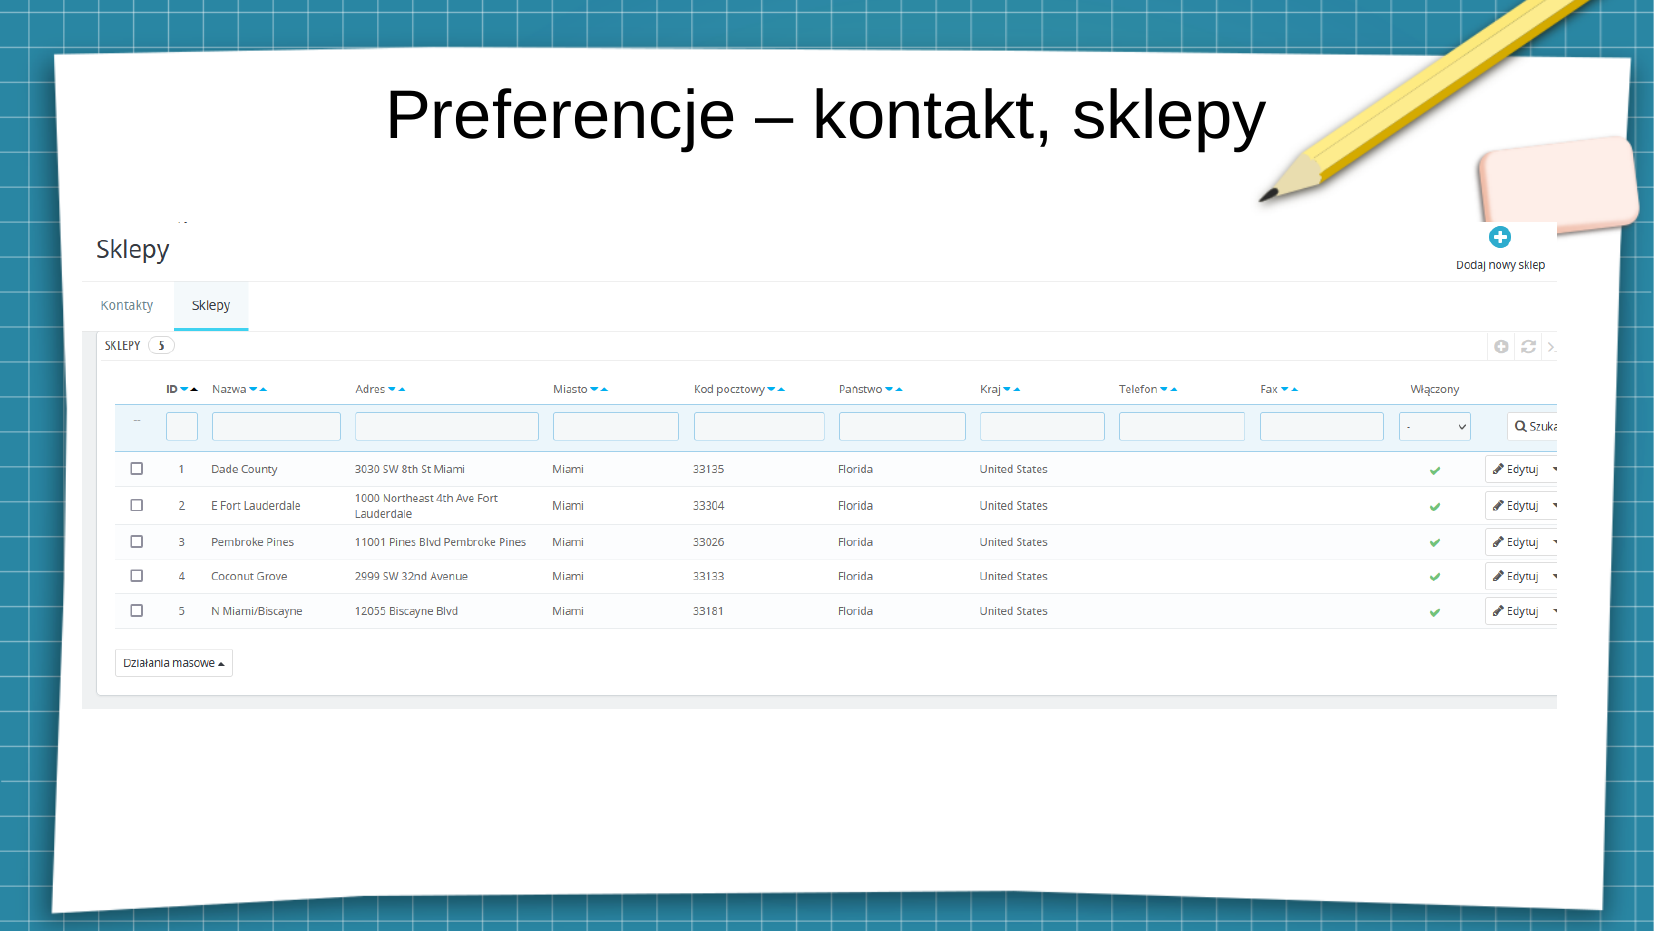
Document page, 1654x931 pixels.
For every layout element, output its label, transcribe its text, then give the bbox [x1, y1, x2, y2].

picture [0, 0, 1654, 931]
title Preferencje – kontakt, sklepy [82, 37, 1571, 193]
